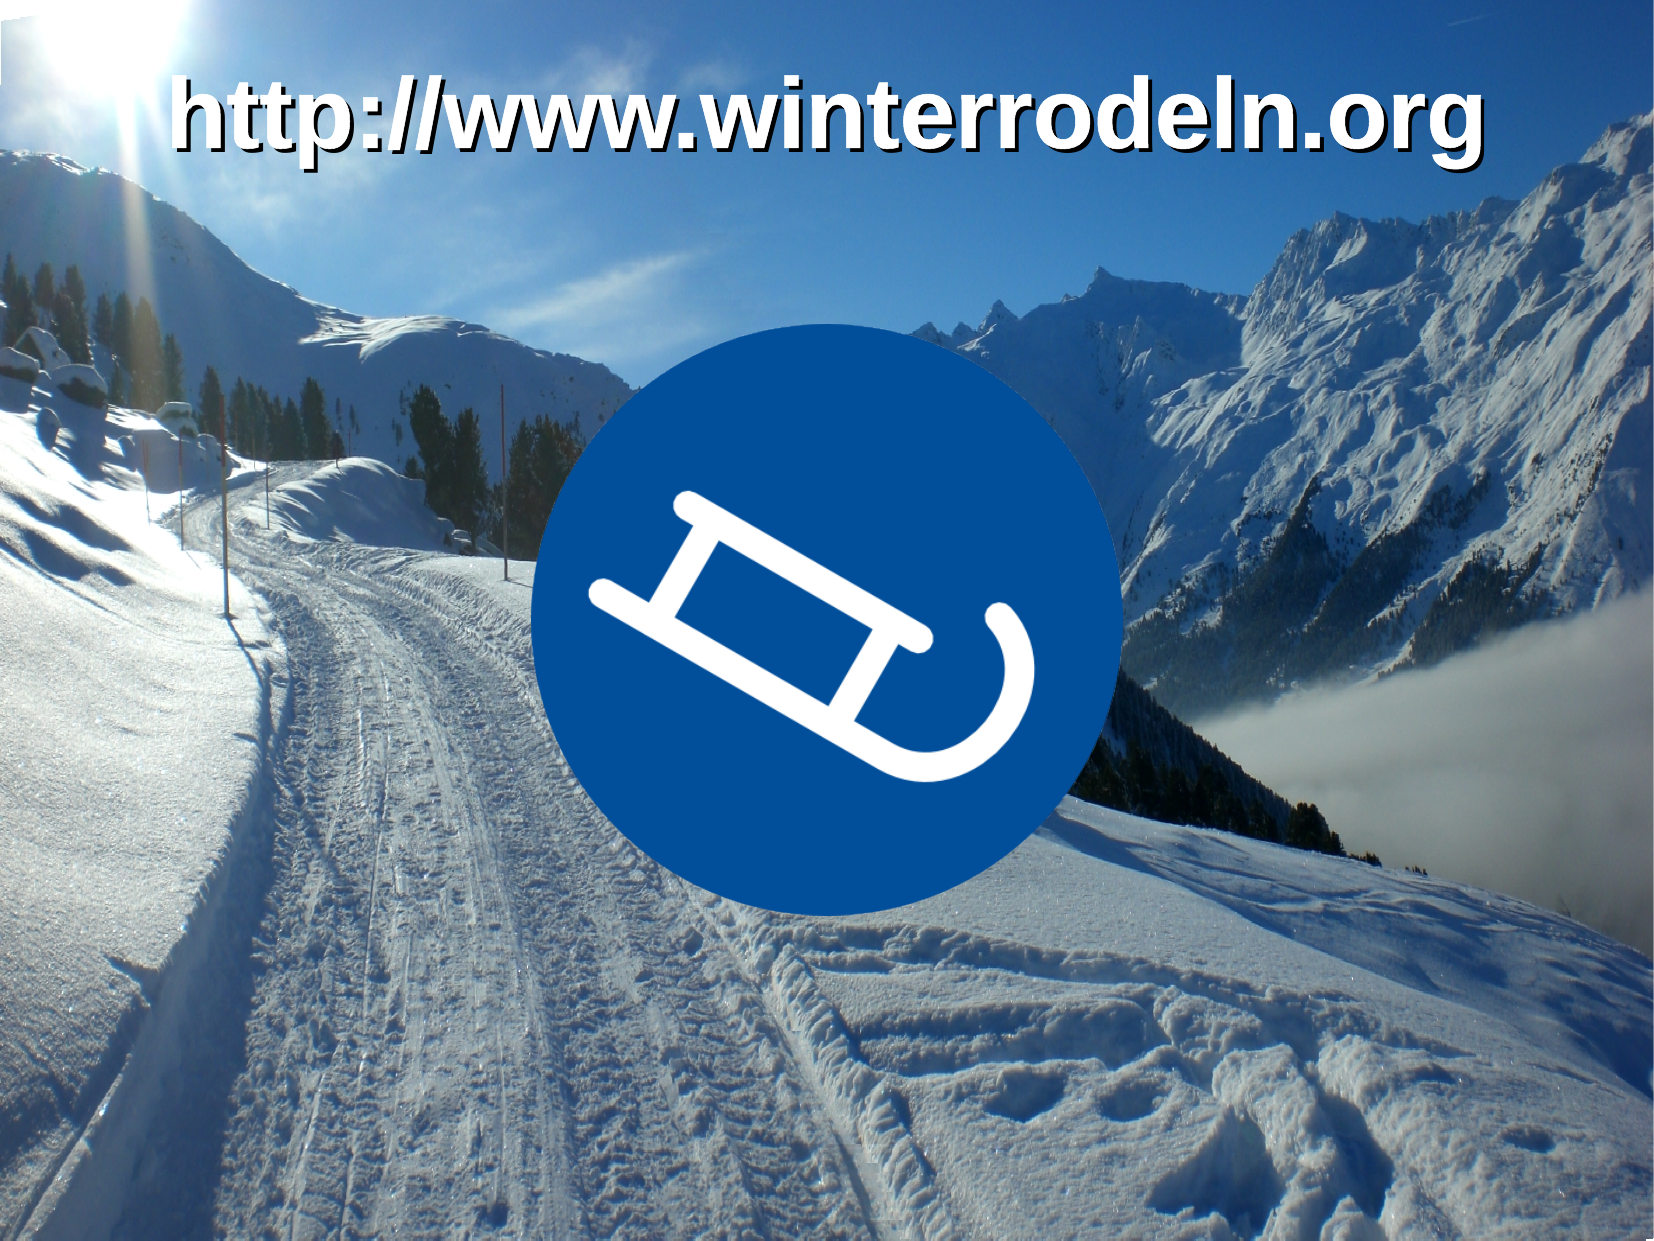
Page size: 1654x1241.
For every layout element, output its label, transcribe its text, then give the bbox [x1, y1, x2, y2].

title http://www.winterrodeln.org [82, 49, 1571, 178]
picture [0, 0, 1654, 1241]
